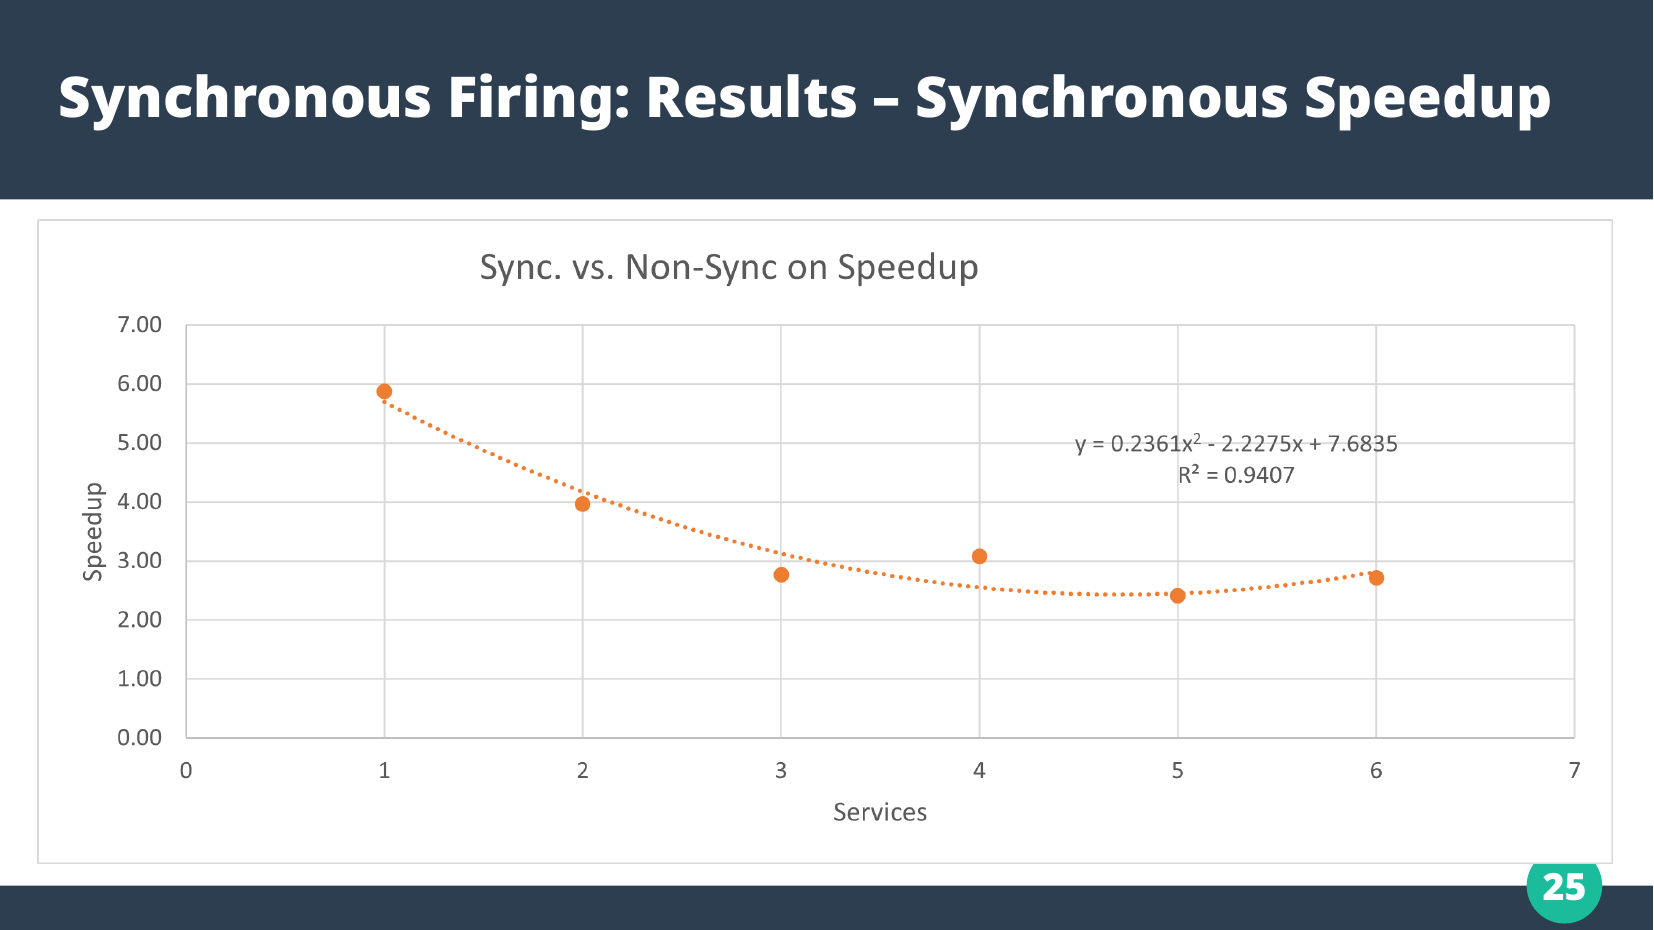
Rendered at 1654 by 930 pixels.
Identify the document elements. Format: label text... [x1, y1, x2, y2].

title Synchronous Firing: Results – Synchronous Speedup [58, 36, 1594, 156]
picture [37, 219, 1613, 864]
